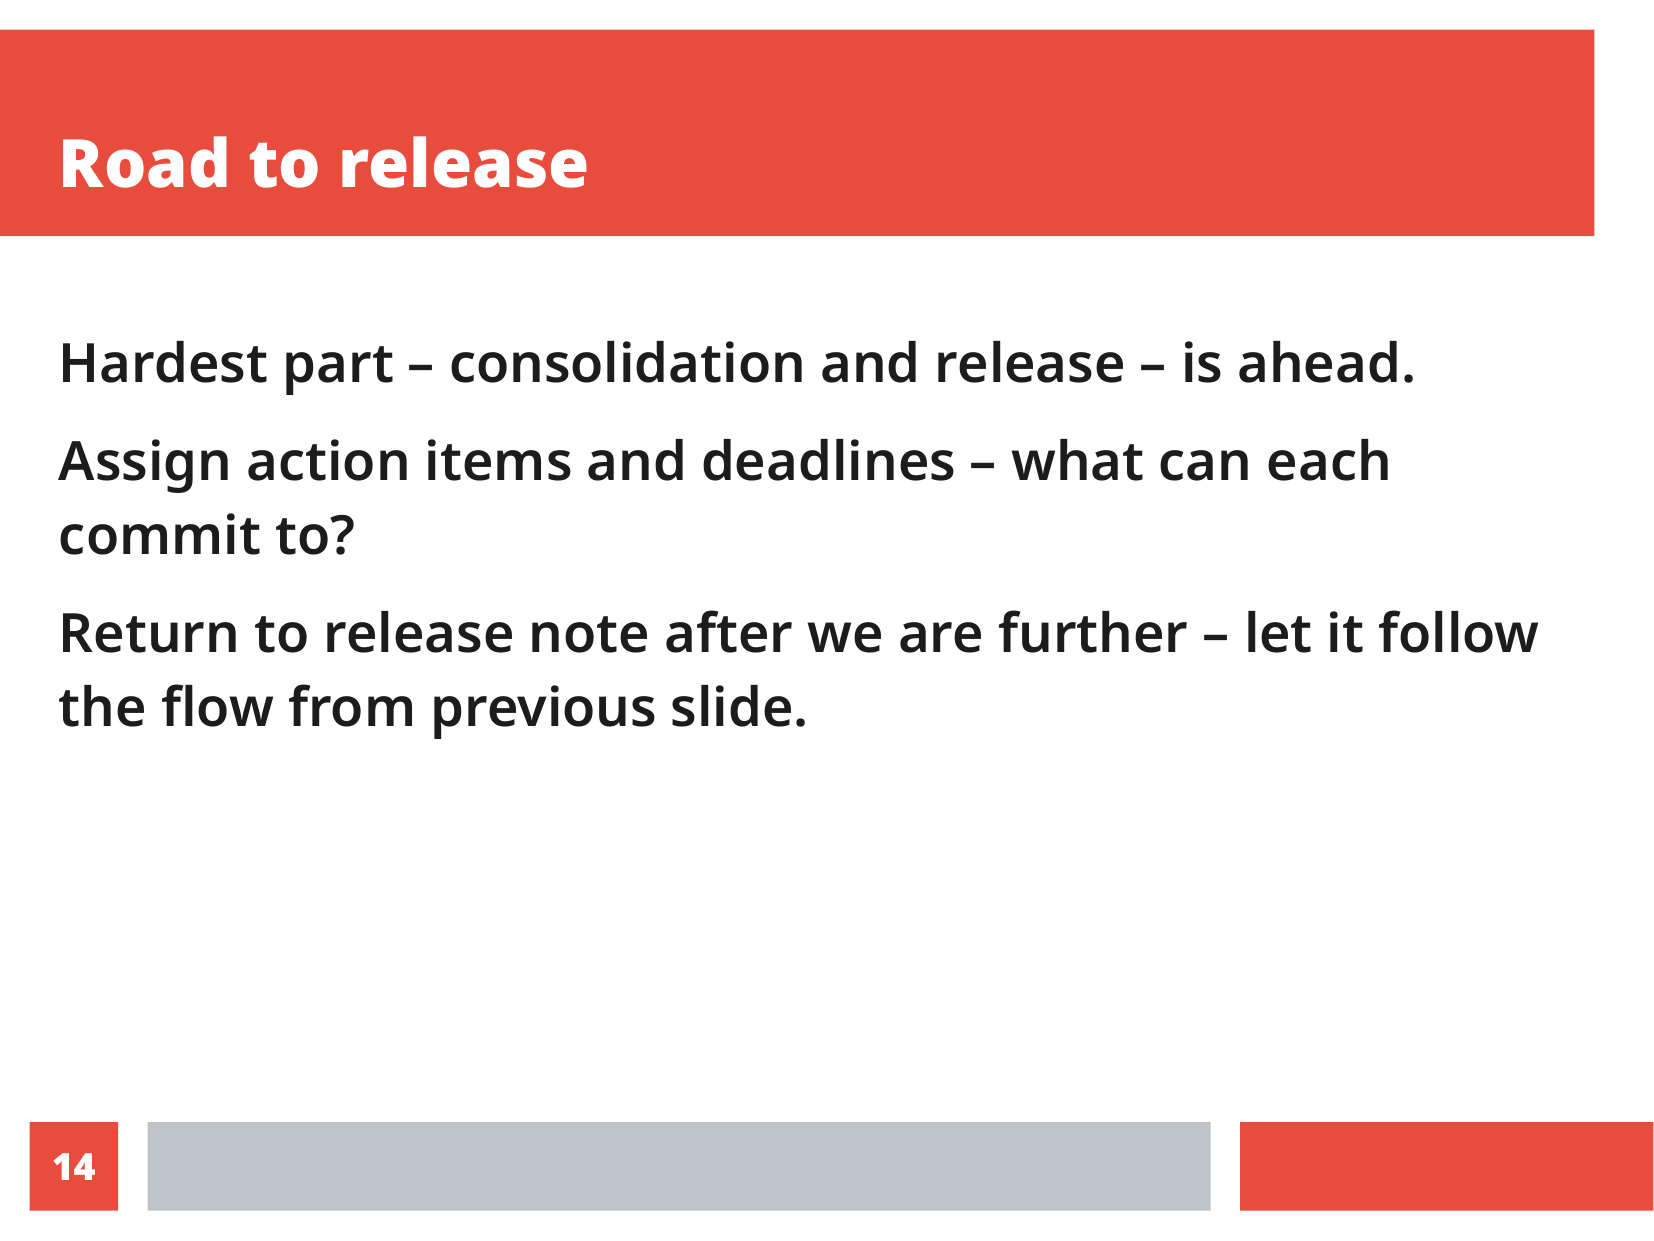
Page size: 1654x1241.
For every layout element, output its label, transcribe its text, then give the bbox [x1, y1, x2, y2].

list Hardest part – consolidation and release – is ahead. Assign action items and deadlines – what can each commit to? Return to release note after we are further – let it follow the flow from previous slide. [59, 324, 1565, 1093]
title Road to release [59, 59, 1595, 207]
